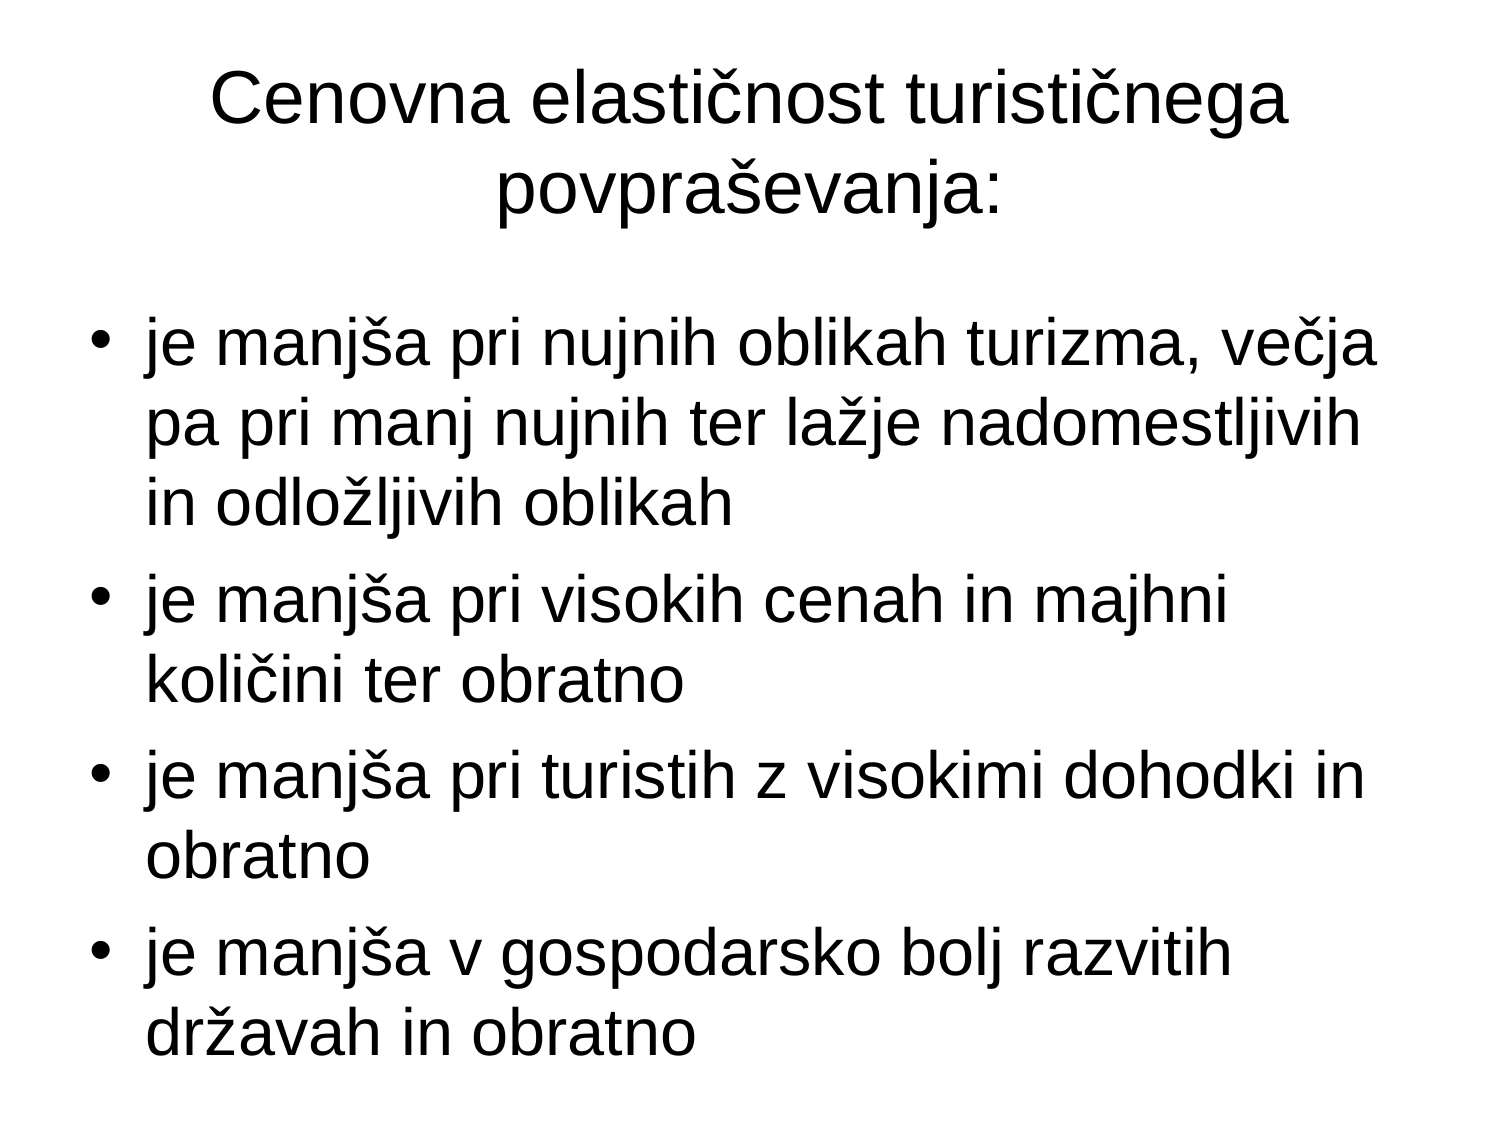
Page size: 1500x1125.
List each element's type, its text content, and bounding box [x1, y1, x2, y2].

title Cenovna elastičnost turističnega povpraševanja: [75, 41, 1426, 237]
list je manjša pri nujnih oblikah turizma, večja pa pri manj nujnih ter lažje nadomestljivih in odložljivih oblikah je manjša pri visokih cenah in majhni količini ter obratno je manjša pri turistih z visokimi dohodki in obratno je manjša v gospodarsko bolj razvitih državah in obratno [75, 290, 1426, 1125]
